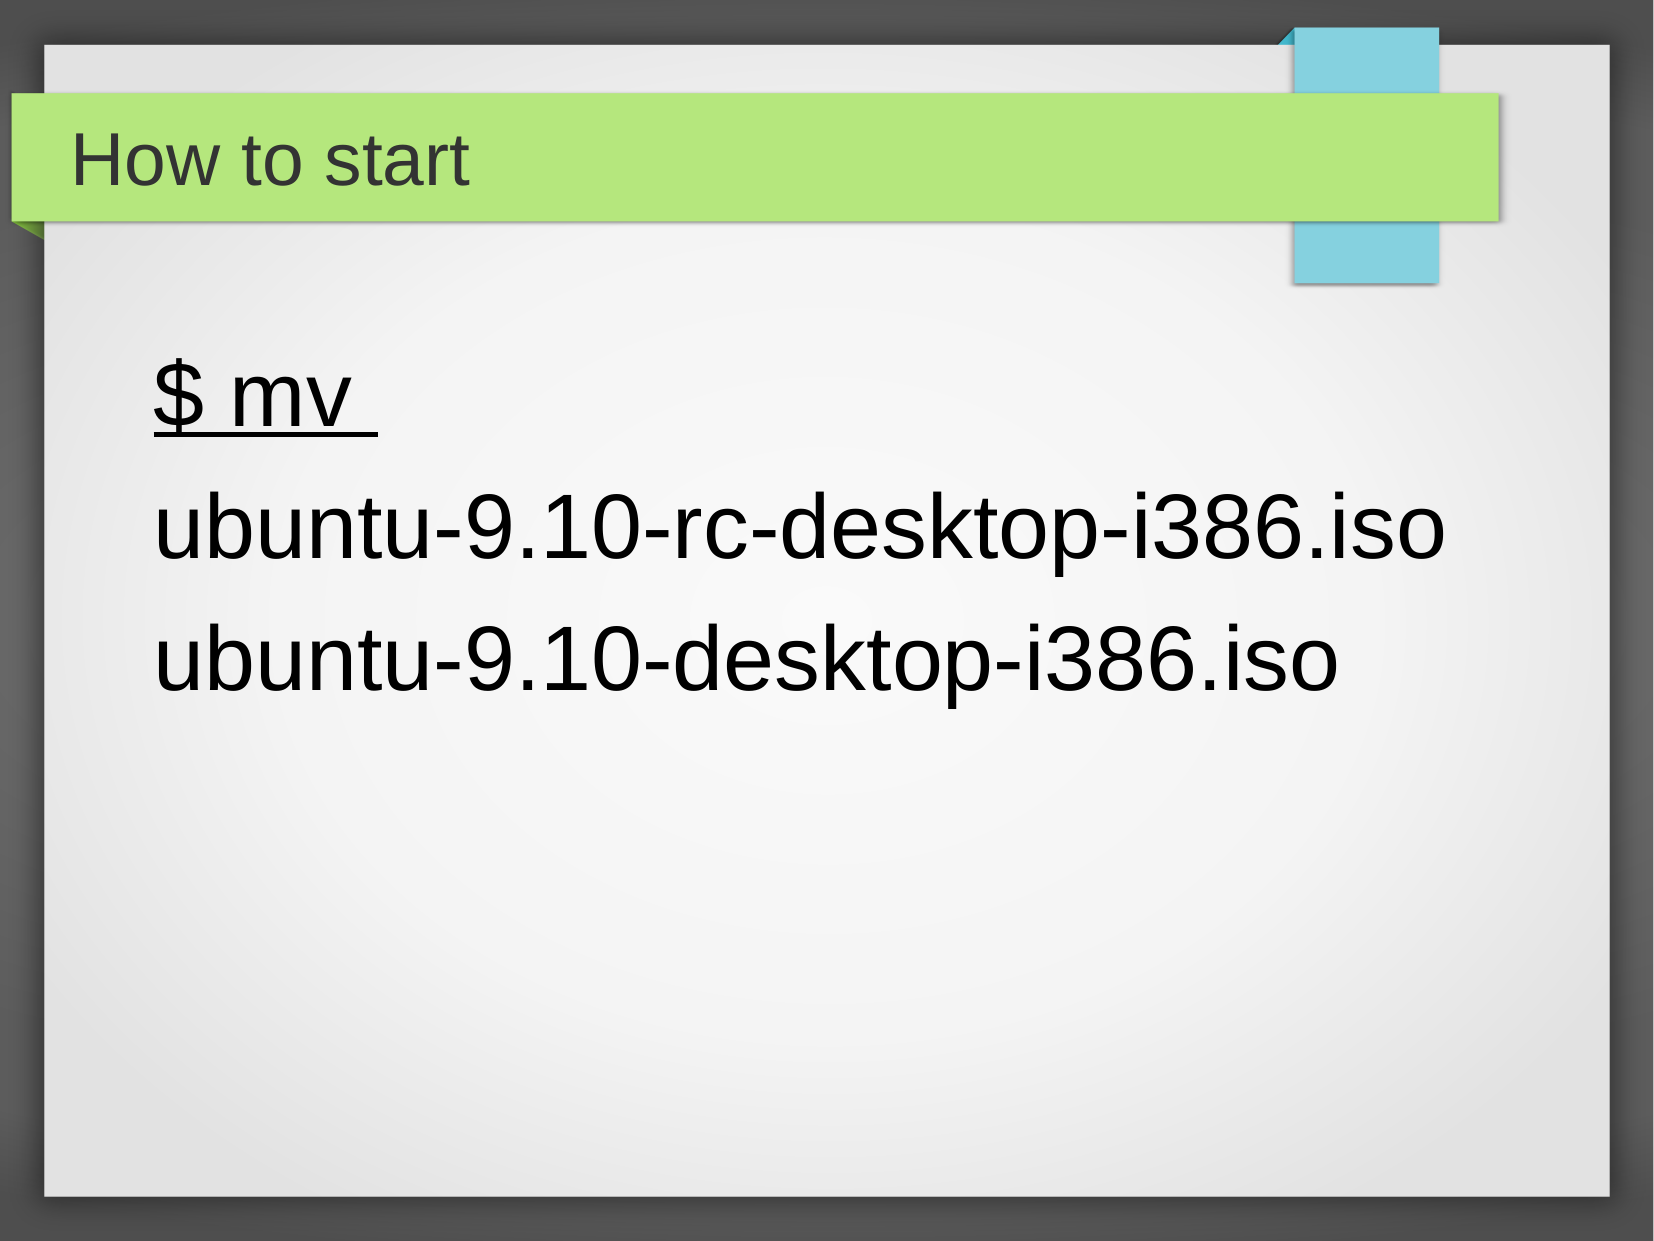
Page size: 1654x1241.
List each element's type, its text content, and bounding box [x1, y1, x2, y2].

picture [0, 0, 1654, 1241]
title How to start [70, 106, 1229, 213]
list $ mv ubuntu-9.10-rc-desktop-i386.iso ubuntu-9.10-desktop-i386.iso [82, 343, 1538, 1063]
